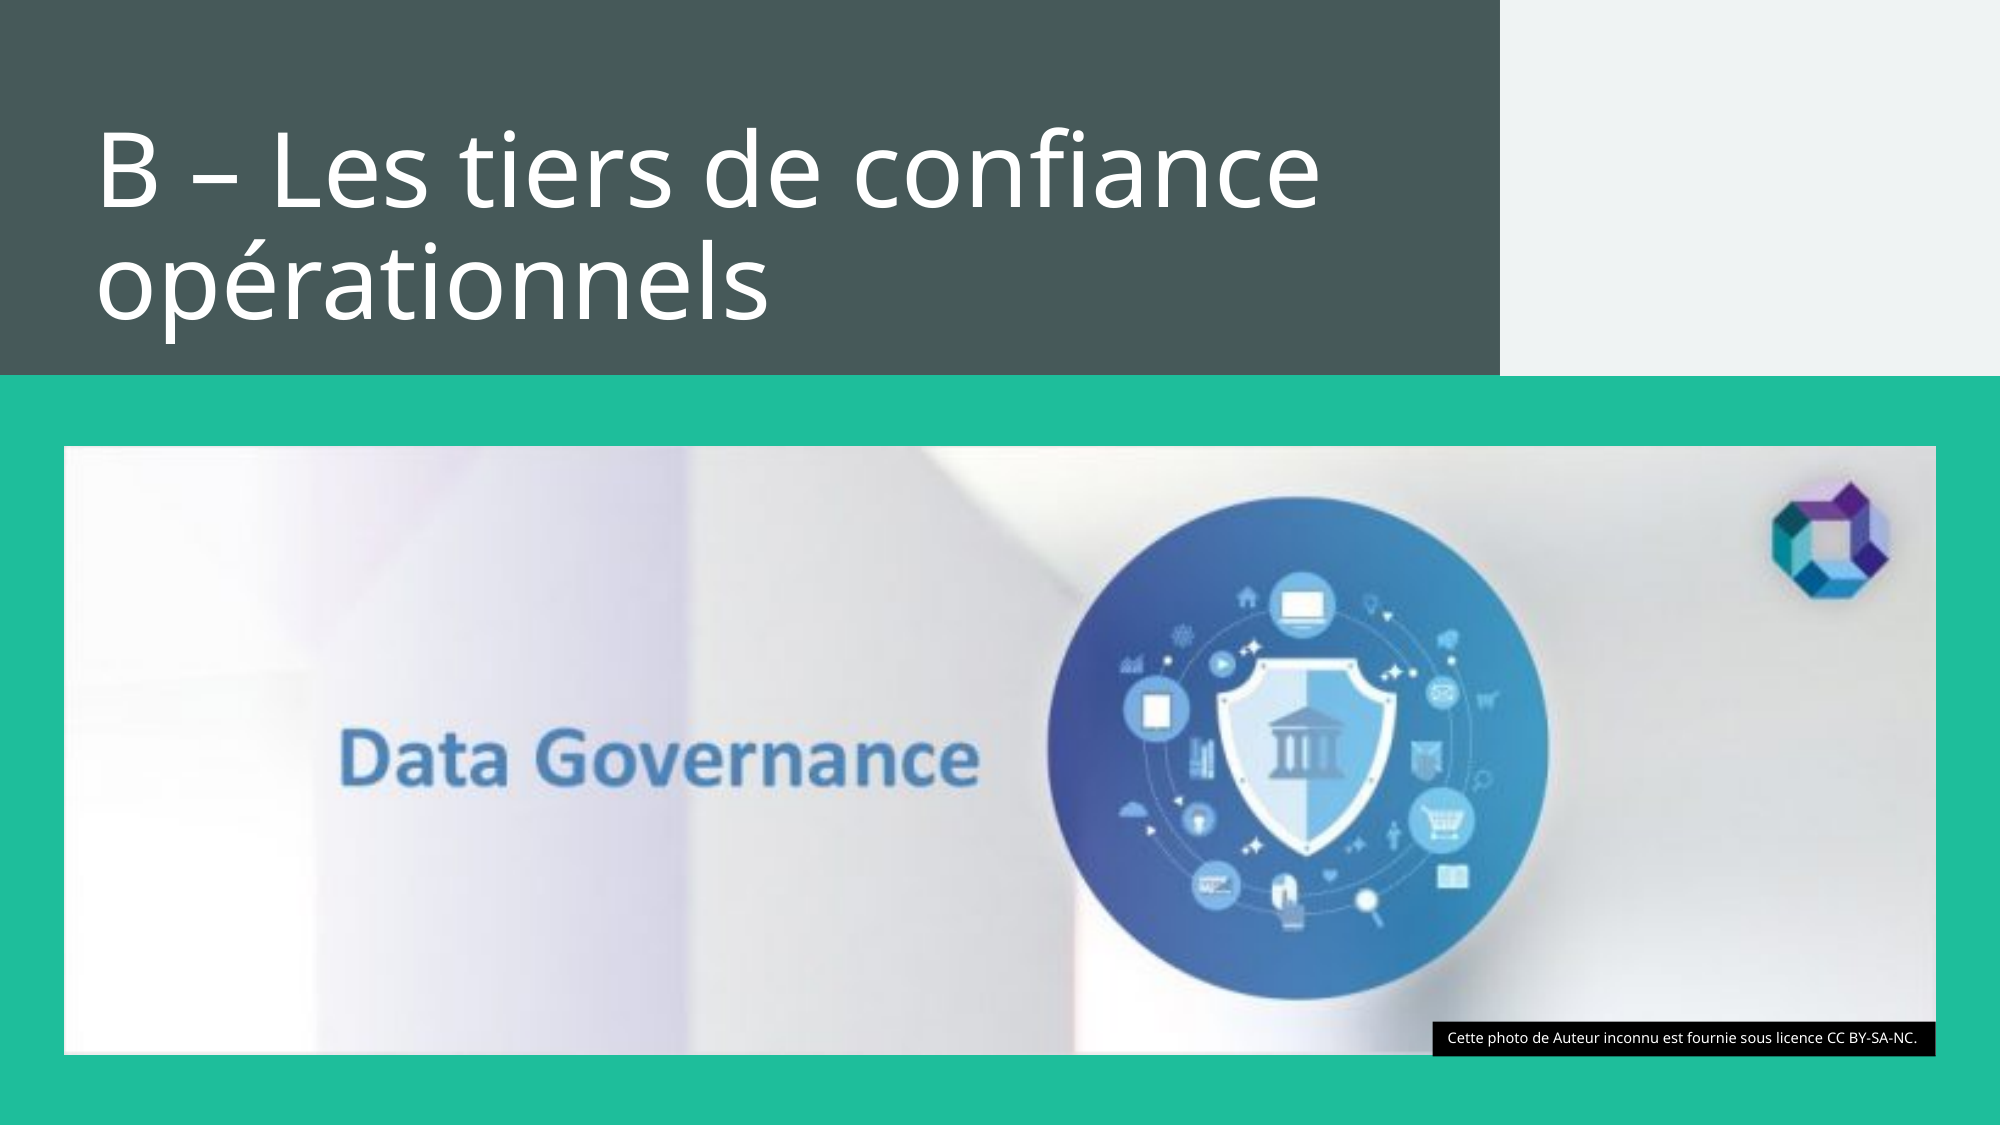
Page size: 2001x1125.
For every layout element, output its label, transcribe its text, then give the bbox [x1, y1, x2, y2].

title B – Les tiers de confiance opérationnels [79, 106, 1471, 353]
text_box [0, 0, 2000, 1125]
text_box Cette photo de Auteur inconnu est fournie sous licence CC BY-SA-NC. [1432, 1021, 1936, 1055]
picture [64, 446, 1936, 1055]
